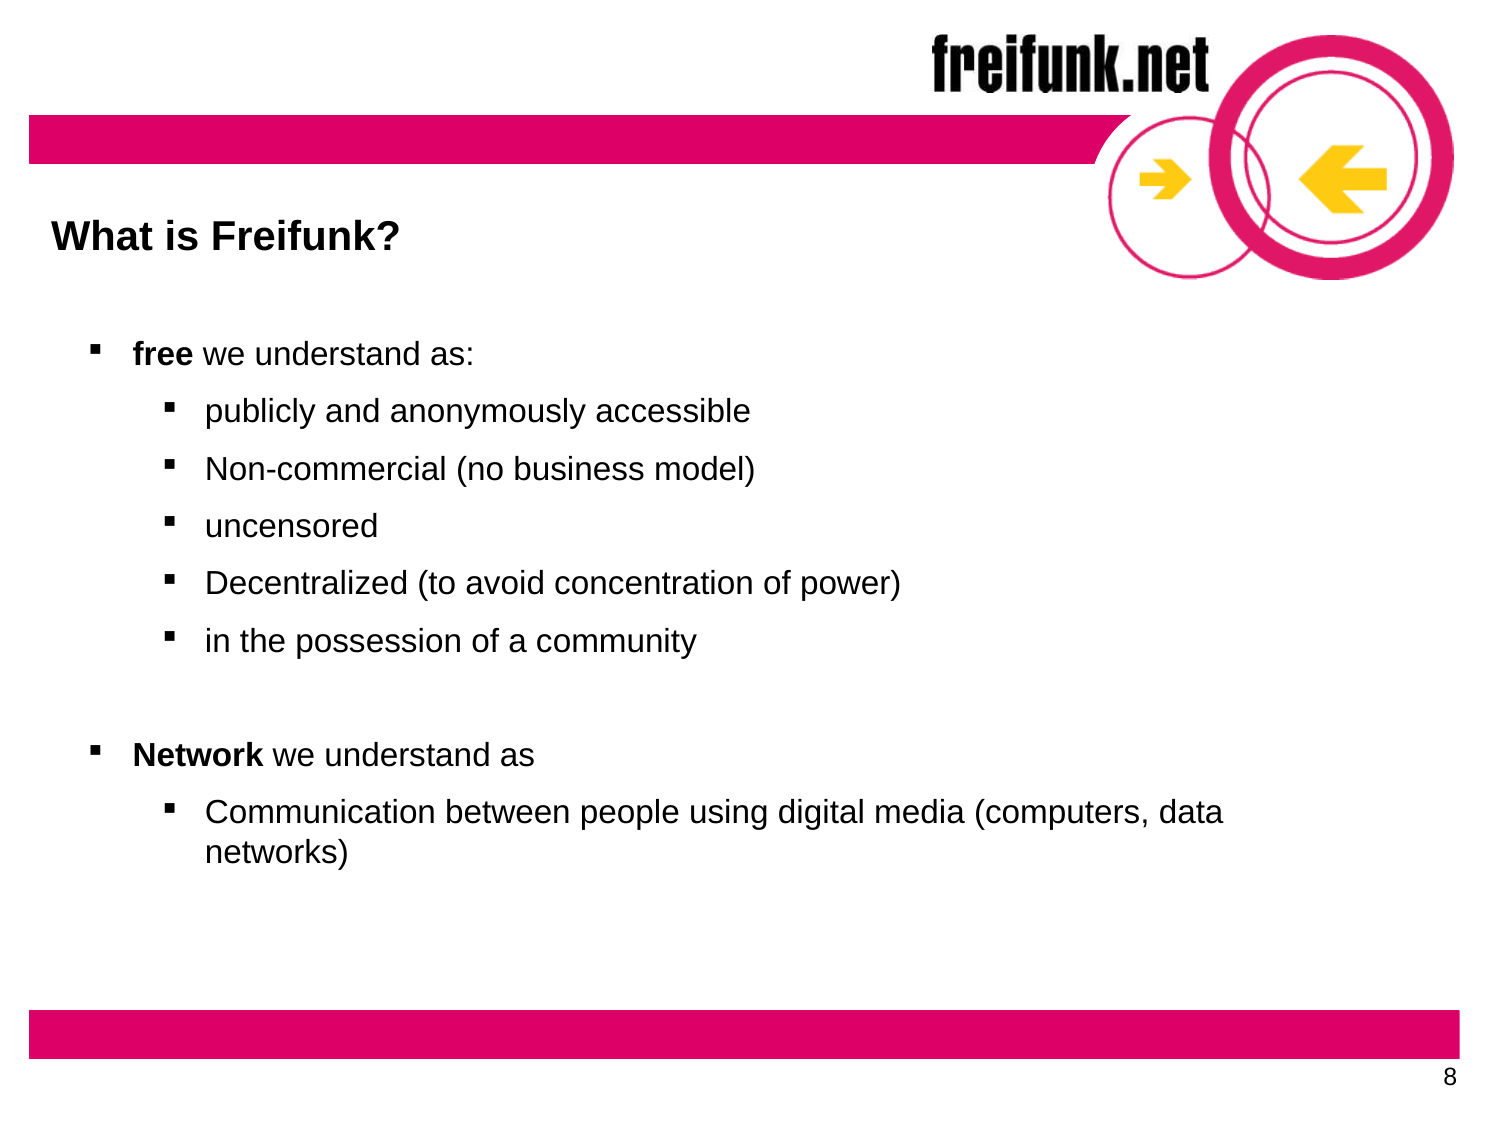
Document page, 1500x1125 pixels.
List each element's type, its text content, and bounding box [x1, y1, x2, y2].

text_box What is Freifunk? [51, 209, 1044, 289]
picture [932, 34, 1454, 280]
text_box free we understand as: publicly and anonymously accessible Non-commercial (no business model) uncensored Decentralized (to avoid concentration of power) in the possession of a community Network we understand as Communication between people using digital media (computers, data networks) [58, 333, 1287, 1125]
